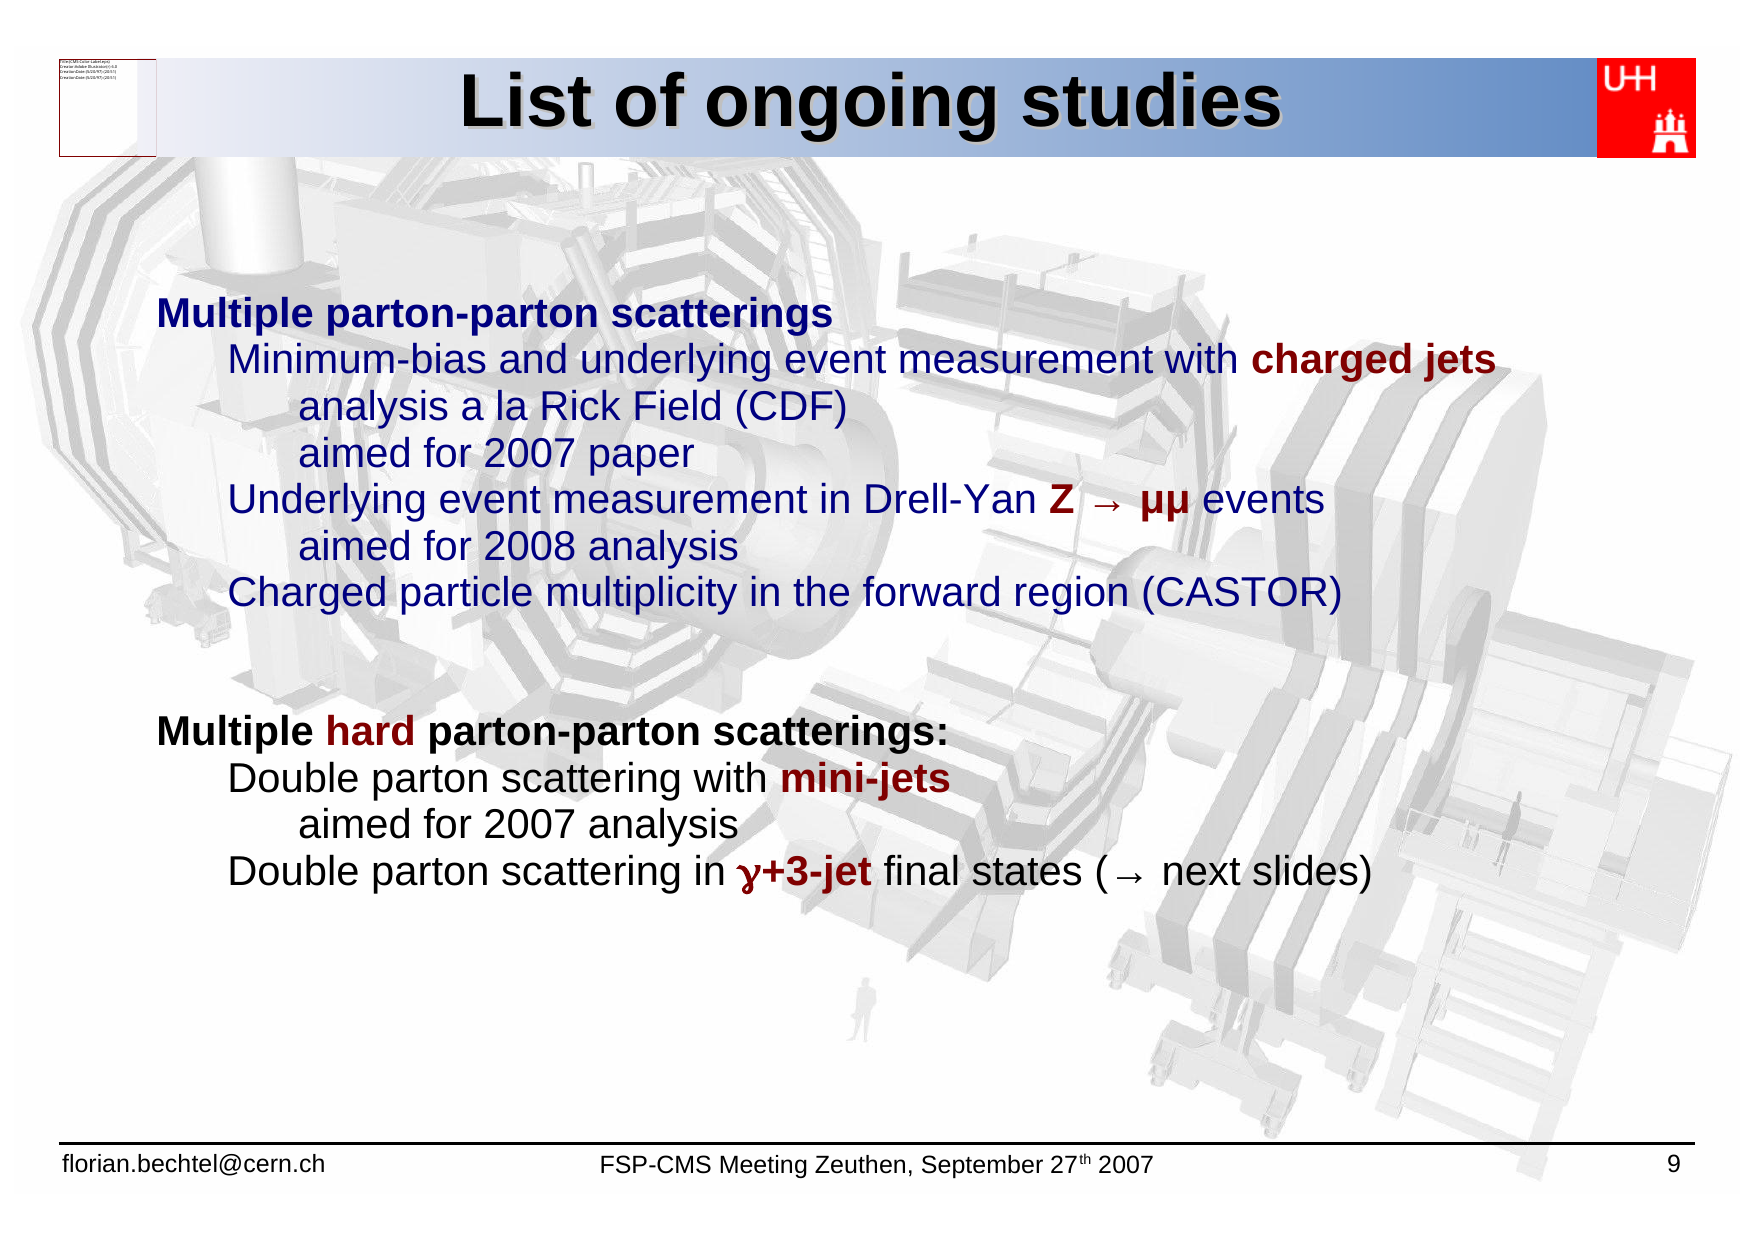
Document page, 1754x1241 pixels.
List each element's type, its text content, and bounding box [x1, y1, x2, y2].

text_box florian.bechtel@cern.ch [58, 1150, 330, 1182]
picture [14, 46, 1740, 1194]
text_box FSP-CMS Meeting Zeuthen, September 27th 2007 [562, 1150, 1192, 1183]
text_box List of ongoing studies [157, 58, 1597, 157]
text_box Multiple parton-parton scatterings Minimum-bias and underlying event measurement with charged jets analysis a la Rick Field (CDF) aimed for 2007 paper Underlying event measurement in Drell-Yan Z → μμ events aimed for 2008 analysis Charged particle multiplicity in the forward region (CASTOR) Multiple hard parton-parton scatterings: Double parton scattering with mini-jets aimed for 2007 analysis Double parton scattering in +3-jet final states (→ next slides) [120, 289, 1634, 899]
text_box <number> [1652, 1150, 1696, 1182]
